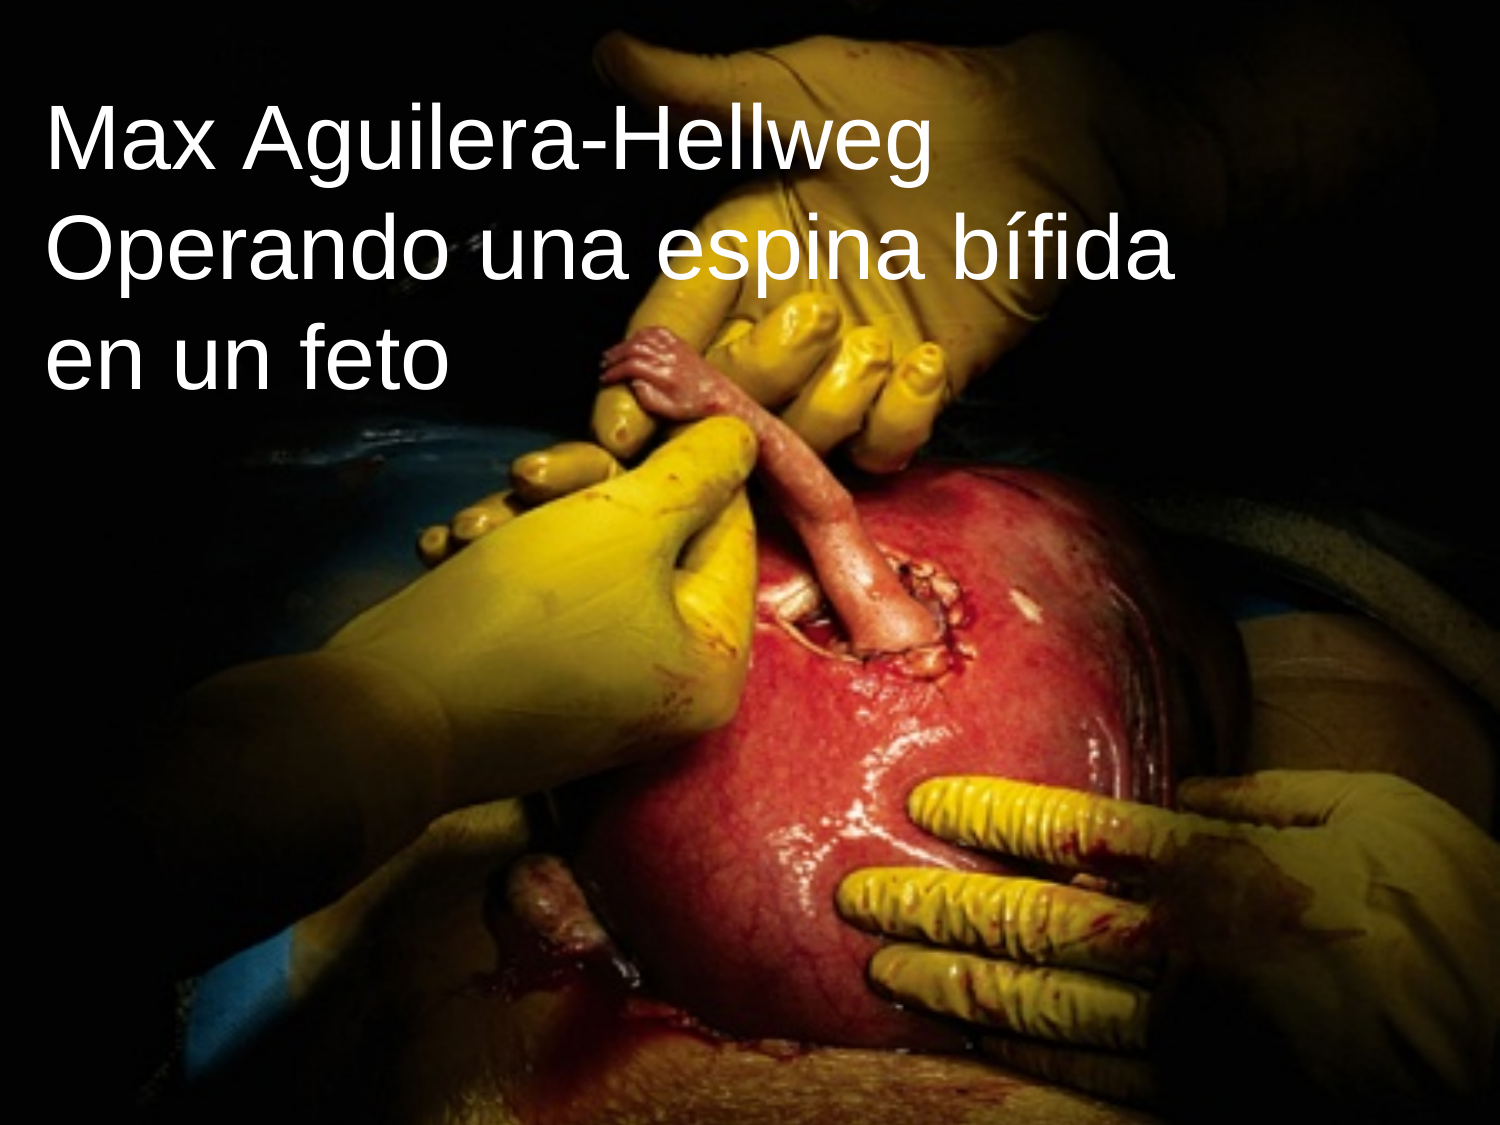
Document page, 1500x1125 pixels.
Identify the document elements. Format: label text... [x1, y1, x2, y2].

text_box Max Aguilera-Hellweg Operando una espina bífida en un feto [29, 70, 1218, 416]
picture [0, 0, 1500, 1125]
